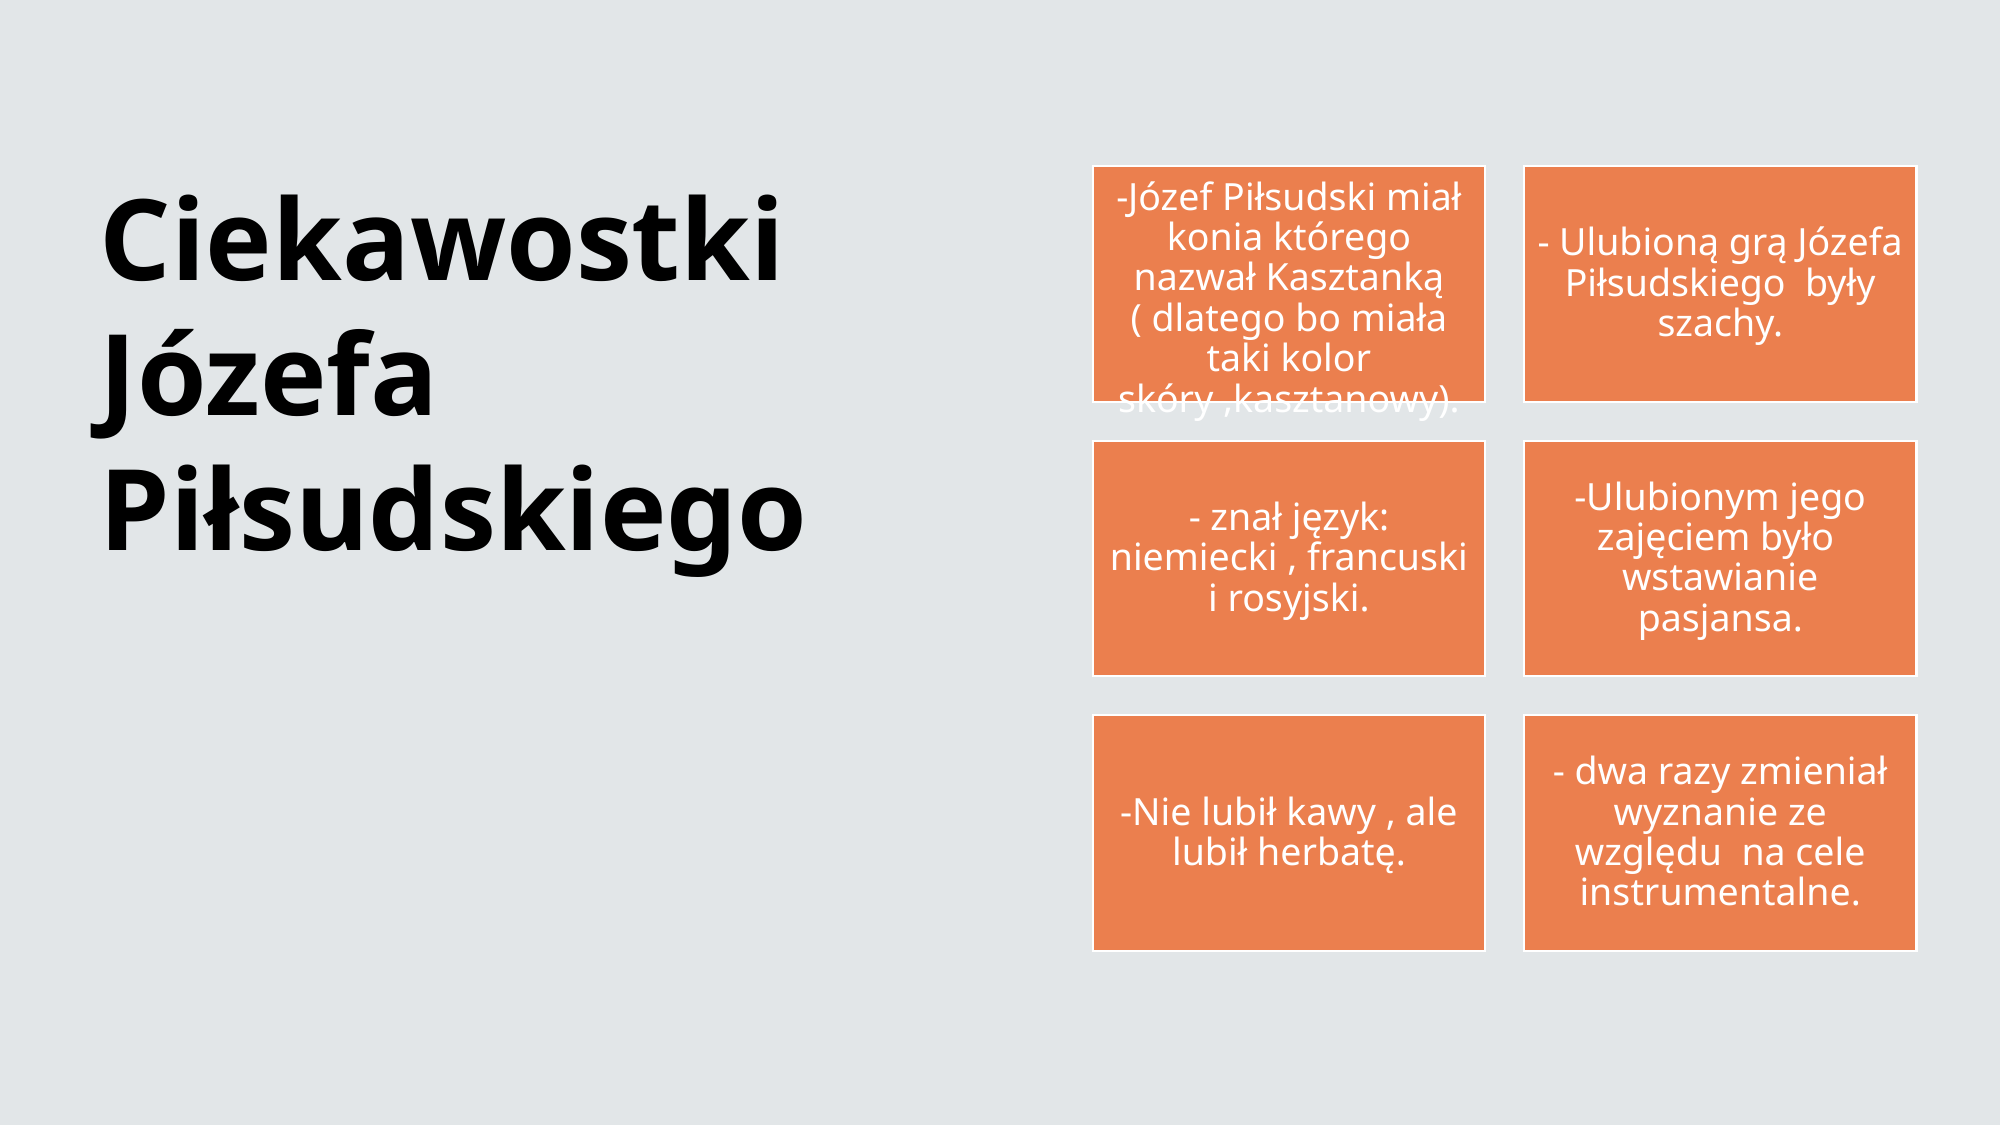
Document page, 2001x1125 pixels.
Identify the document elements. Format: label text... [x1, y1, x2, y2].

text_box -Nie lubił kawy , ale lubił herbatę. [1092, 715, 1486, 951]
title Ciekawostki Józefa Piłsudskiego [84, 160, 909, 960]
text_box - znał język: niemiecki , francuski i rosyjski. [1092, 440, 1486, 677]
text_box -Ulubionym jego zajęciem było wstawianie pasjansa. [1524, 440, 1917, 677]
text_box - Ulubioną grą Józefa Piłsudskiego były szachy. [1524, 166, 1917, 402]
text_box - dwa razy zmieniał wyznanie ze względu na cele instrumentalne. [1524, 715, 1917, 951]
text_box -Józef Piłsudski miał konia którego nazwał Kasztanką ( dlatego bo miała taki kolor skóry ,kasztanowy). [1092, 166, 1486, 402]
